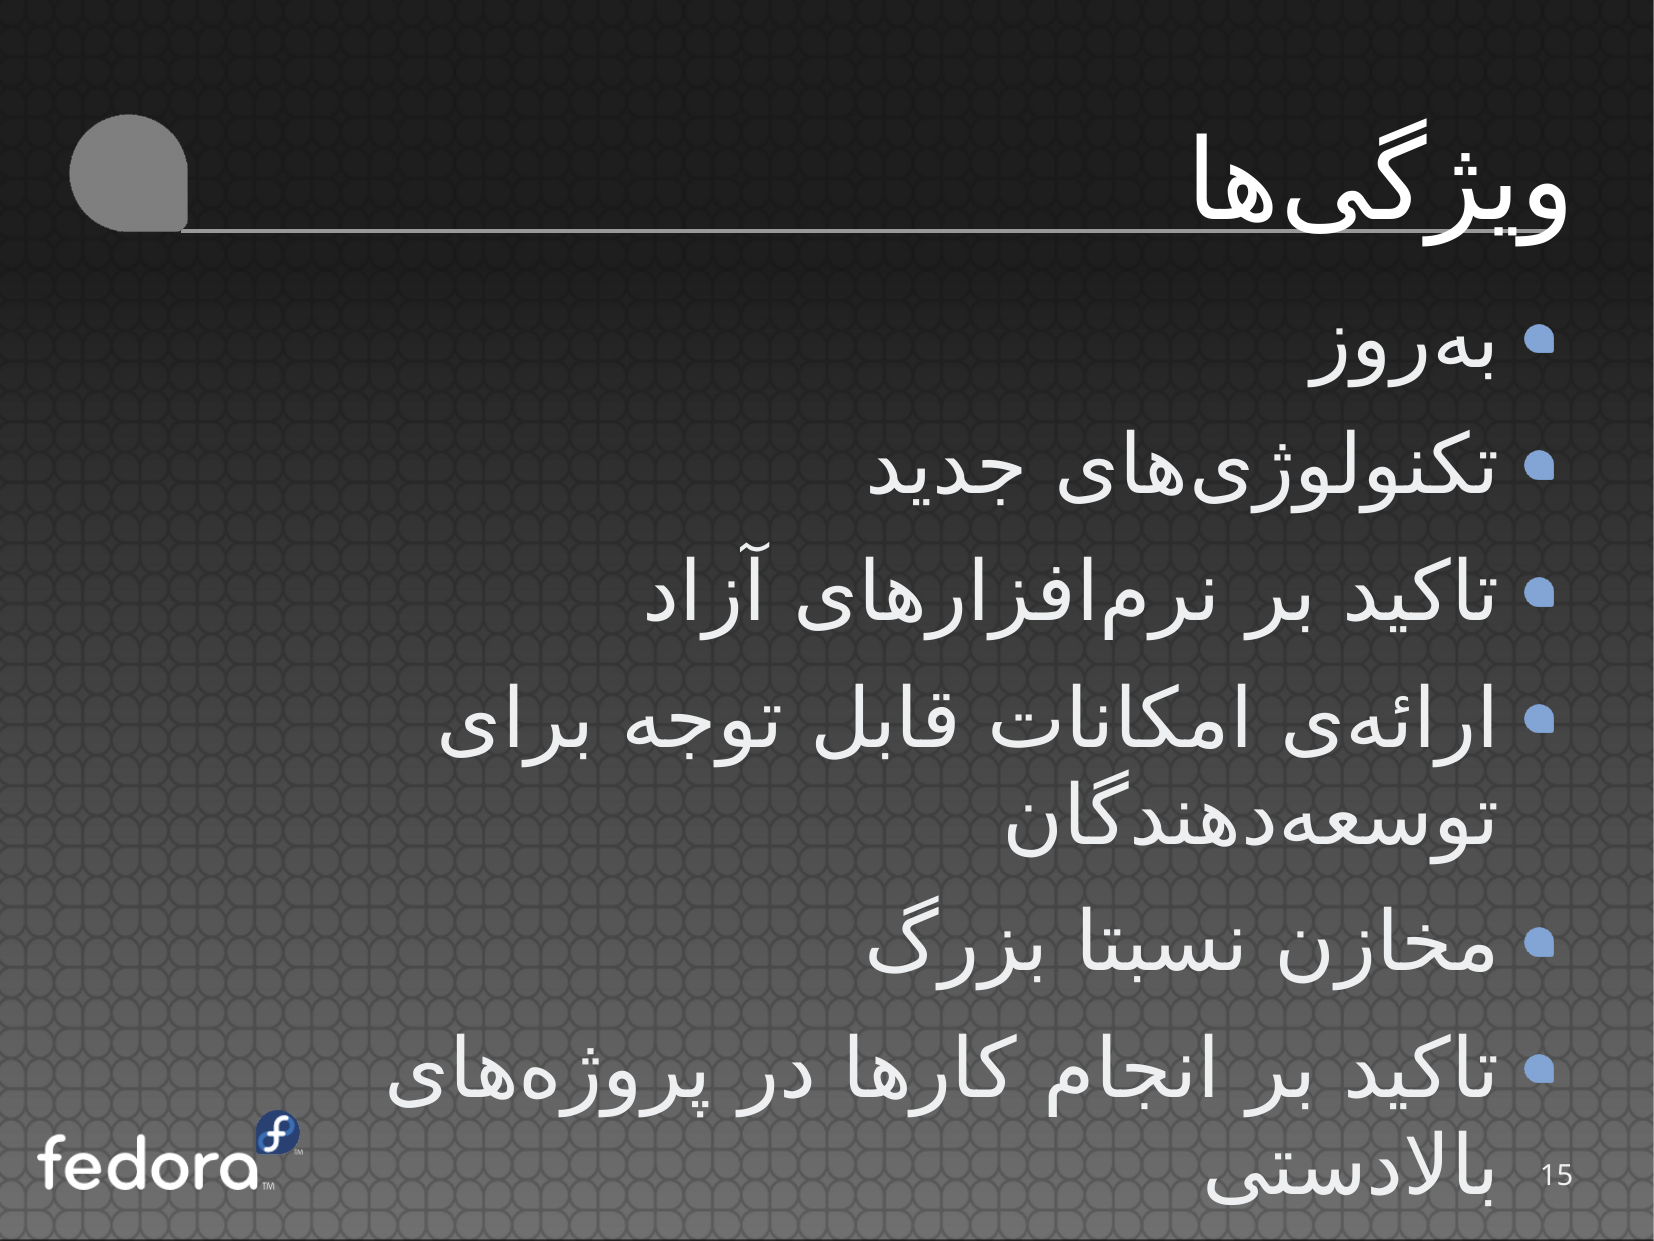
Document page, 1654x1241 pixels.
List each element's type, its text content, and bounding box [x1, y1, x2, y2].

title ویژگی‌ها [86, 112, 1576, 249]
list به‌روز تکنولوژی‌های جدید تاکید بر نرم‌افزارهای آزاد ارائه‌ی امکانات قابل توجه برای توسعه‌دهندگان مخازن نسبتا بزرگ تاکید بر انجام کارها در پروژه‌های بالادستی ارزش‌های اساسی (شعارها): آزادی، دوستی، ویژگی‌ها و اول بودن [82, 290, 1571, 1132]
picture [0, 0, 1654, 1241]
